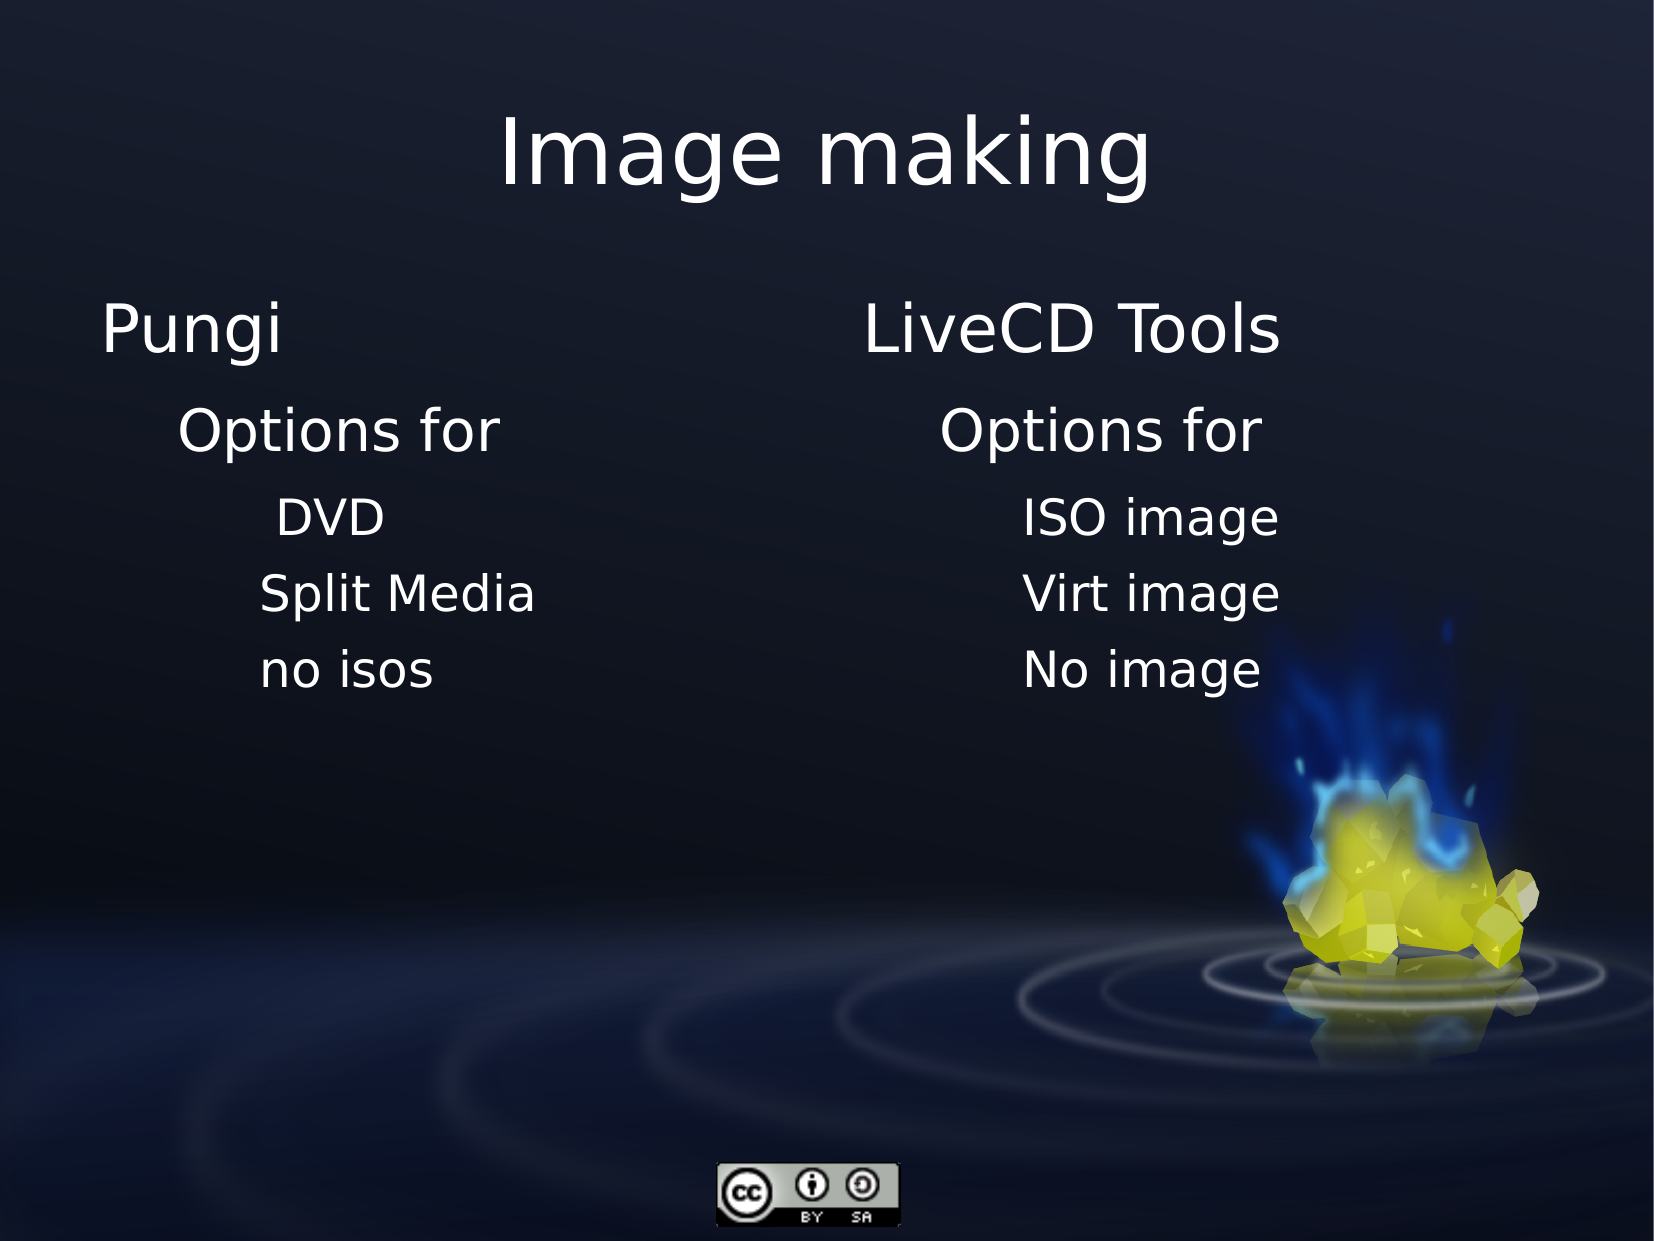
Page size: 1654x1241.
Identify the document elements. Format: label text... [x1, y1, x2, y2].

picture [0, 0, 1654, 1241]
list Pungi Options for DVD Split Media no isos [82, 290, 809, 1109]
list LiveCD Tools Options for ISO image Virt image No image [845, 290, 1572, 1094]
title Image making [82, 49, 1571, 257]
